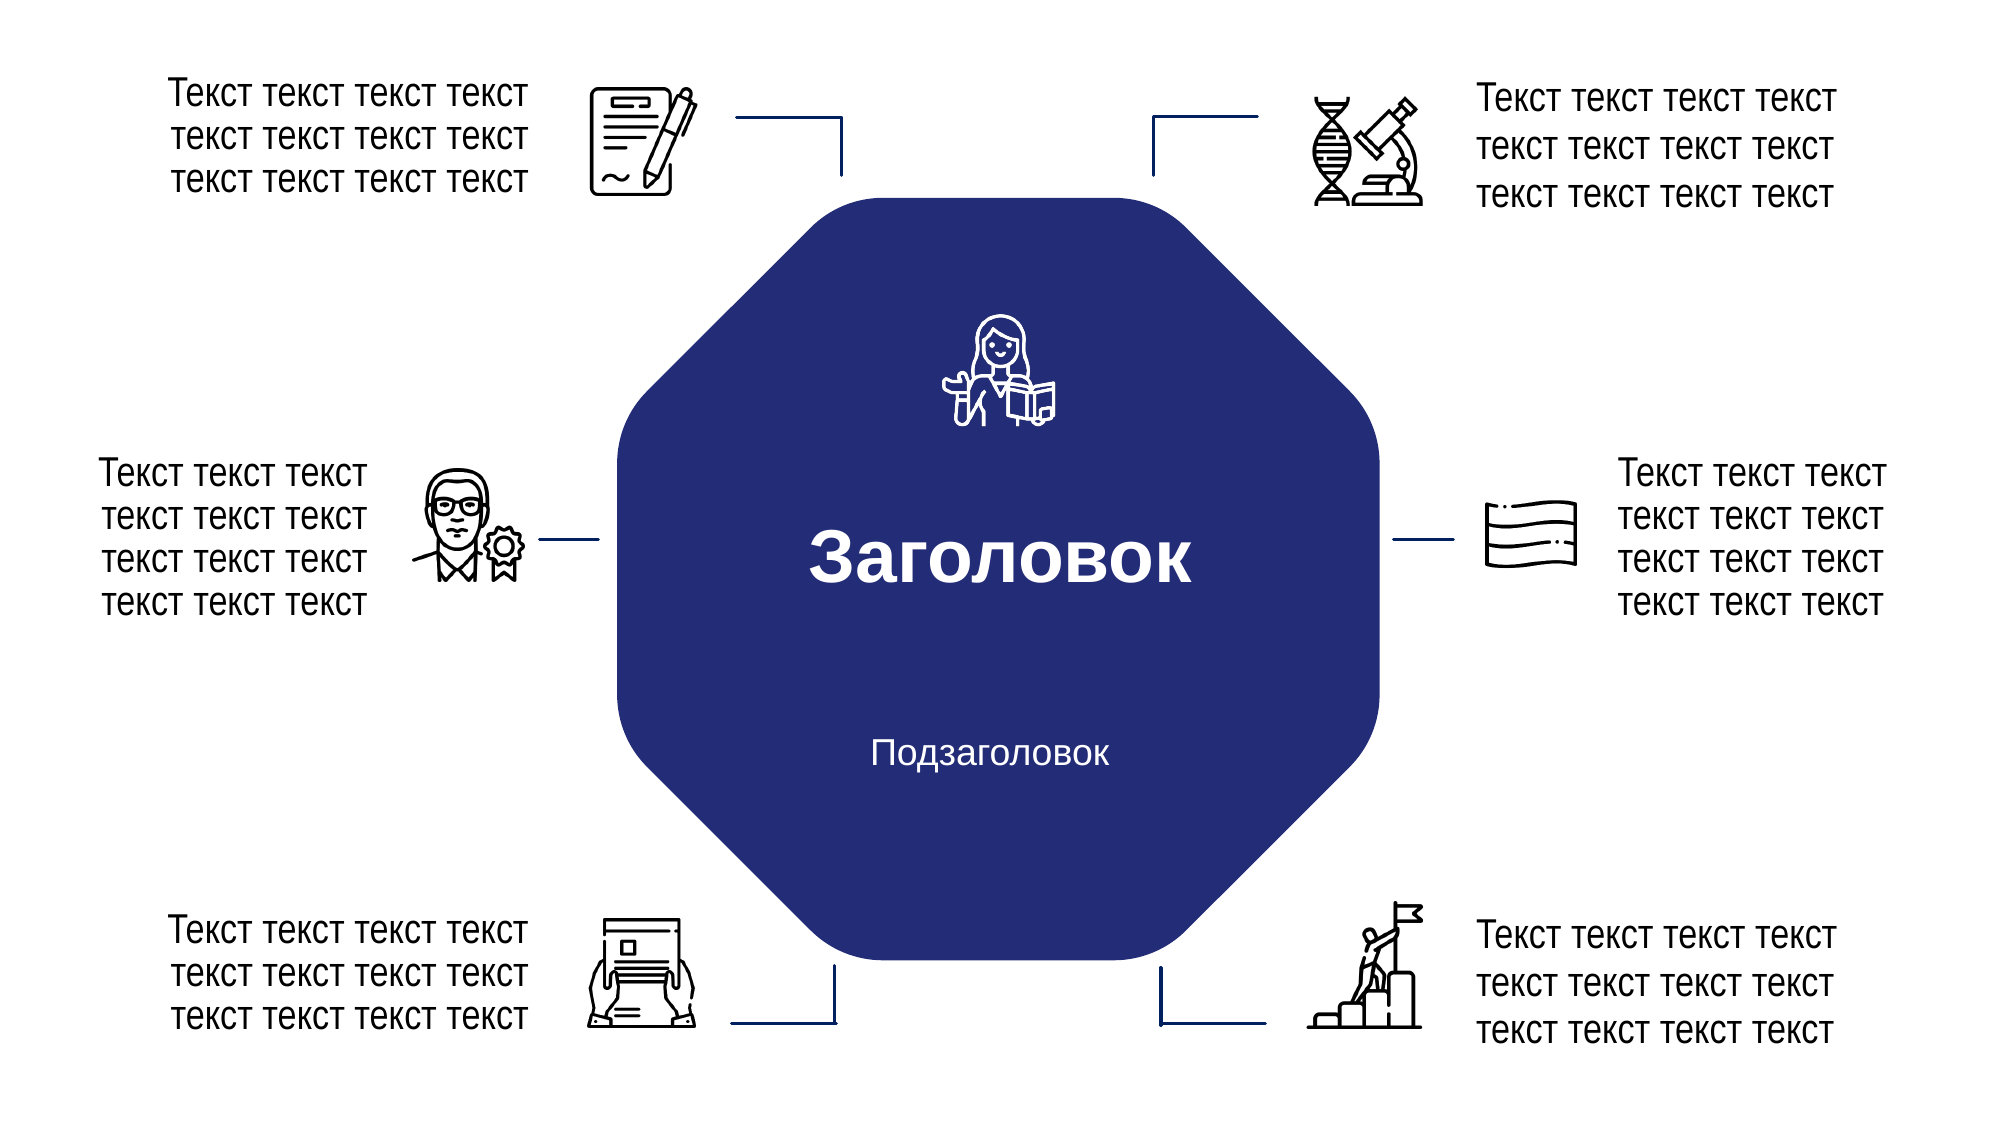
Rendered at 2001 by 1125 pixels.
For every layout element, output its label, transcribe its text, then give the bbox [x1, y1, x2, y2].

text_box Текст текст текст текст текст текст текст текст текст текст текст текст [1461, 65, 1927, 237]
picture [412, 468, 525, 582]
text_box Текст текст текст текст текст текст текст текст текст текст текст текст [78, 65, 545, 237]
picture [1312, 96, 1423, 206]
text_box Текст текст текст текст текст текст текст текст текст текст текст текст [1461, 901, 1927, 1074]
picture [1300, 901, 1429, 1029]
text_box Заголовок [685, 514, 1316, 610]
picture [589, 87, 698, 196]
text_box Текст текст текст текст текст текст текст текст текст текст текст текст [78, 901, 545, 1074]
text_box Текст текст текст текст текст текст текст текст текст текст текст текст [0, 444, 383, 617]
picture [938, 310, 1059, 430]
text_box Текст текст текст текст текст текст текст текст текст текст текст текст [1602, 444, 1986, 617]
text_box Подзаголовок [812, 727, 1167, 784]
picture [587, 918, 696, 1028]
text_box [617, 197, 1380, 961]
picture [1485, 488, 1577, 580]
